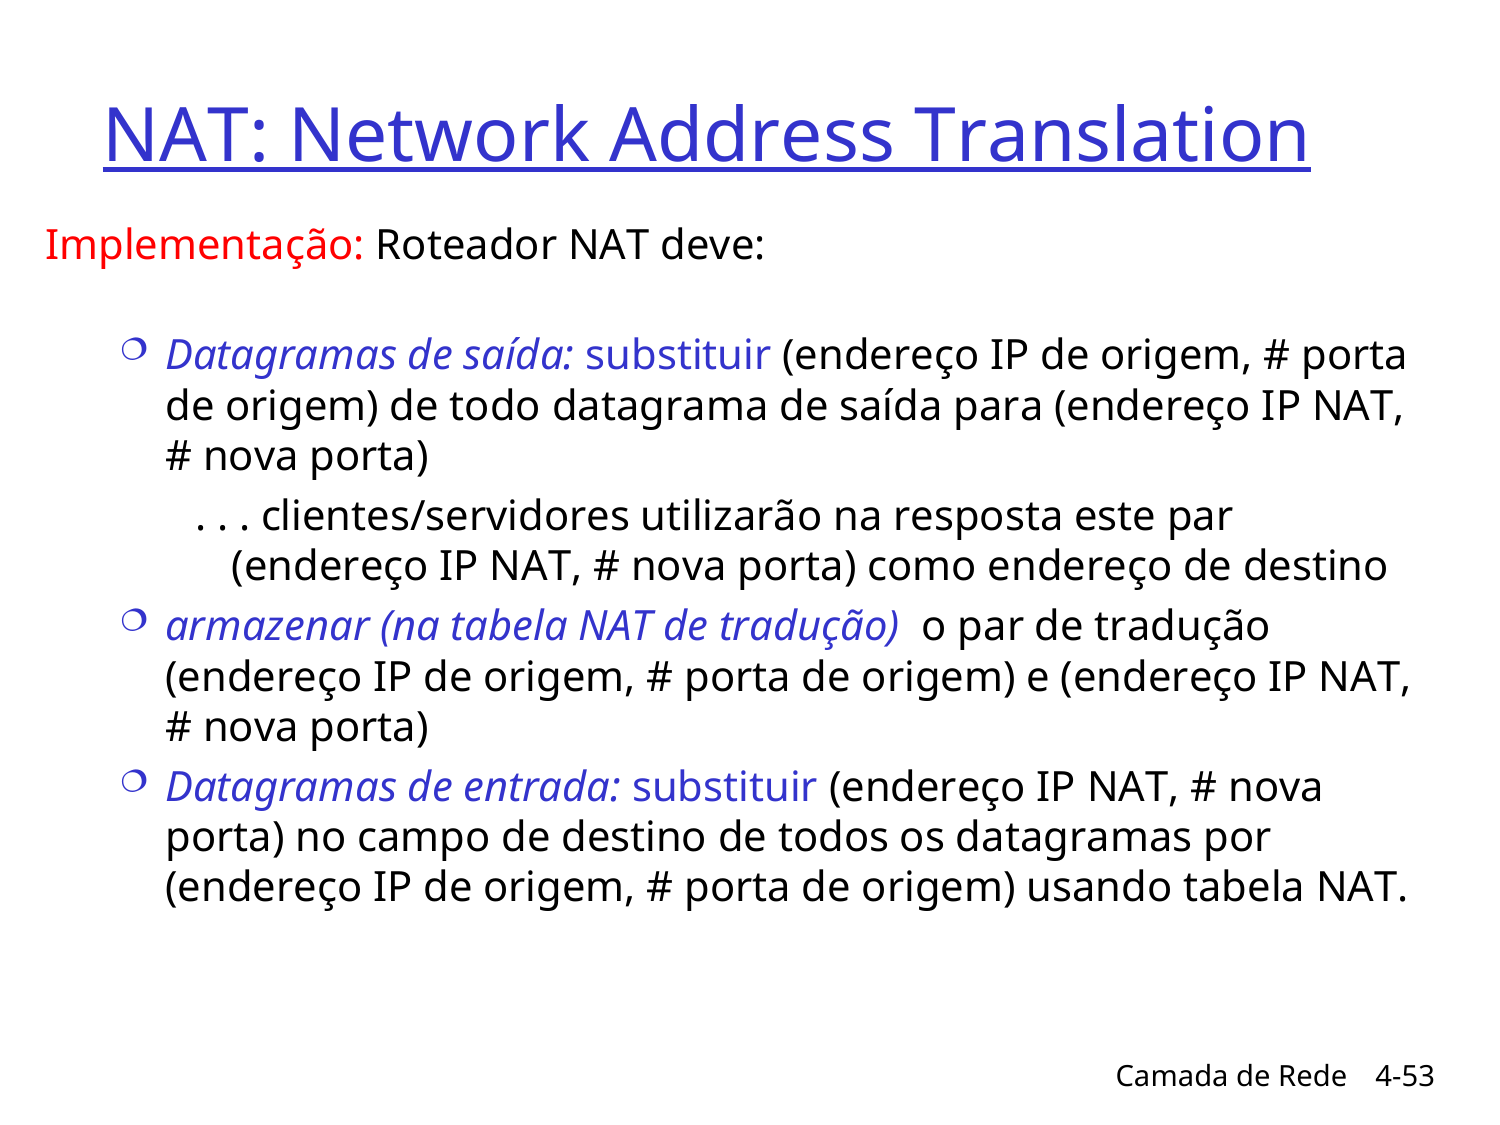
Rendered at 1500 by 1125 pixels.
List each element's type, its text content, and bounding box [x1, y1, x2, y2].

text_box Implementação: Roteador NAT deve: Datagramas de saída: substituir (endereço IP de origem, # porta de origem) de todo datagrama de saída para (endereço IP NAT, # nova porta) . . . clientes/servidores utilizarão na resposta este par (endereço IP NAT, # nova porta) como endereço de destino armazenar (na tabela NAT de tradução) o par de tradução (endereço IP de origem, # porta de origem) e (endereço IP NAT, # nova porta) Datagramas de entrada: substituir (endereço IP NAT, # nova porta) no campo de destino de todos os datagramas por (endereço IP de origem, # porta de origem) usando tabela NAT. [29, 210, 1437, 973]
text_box Camada de Rede [887, 1050, 1339, 1125]
text_box NAT: Network Address Translation [87, 37, 1395, 210]
text_box 4-<número> [1339, 1050, 1451, 1125]
